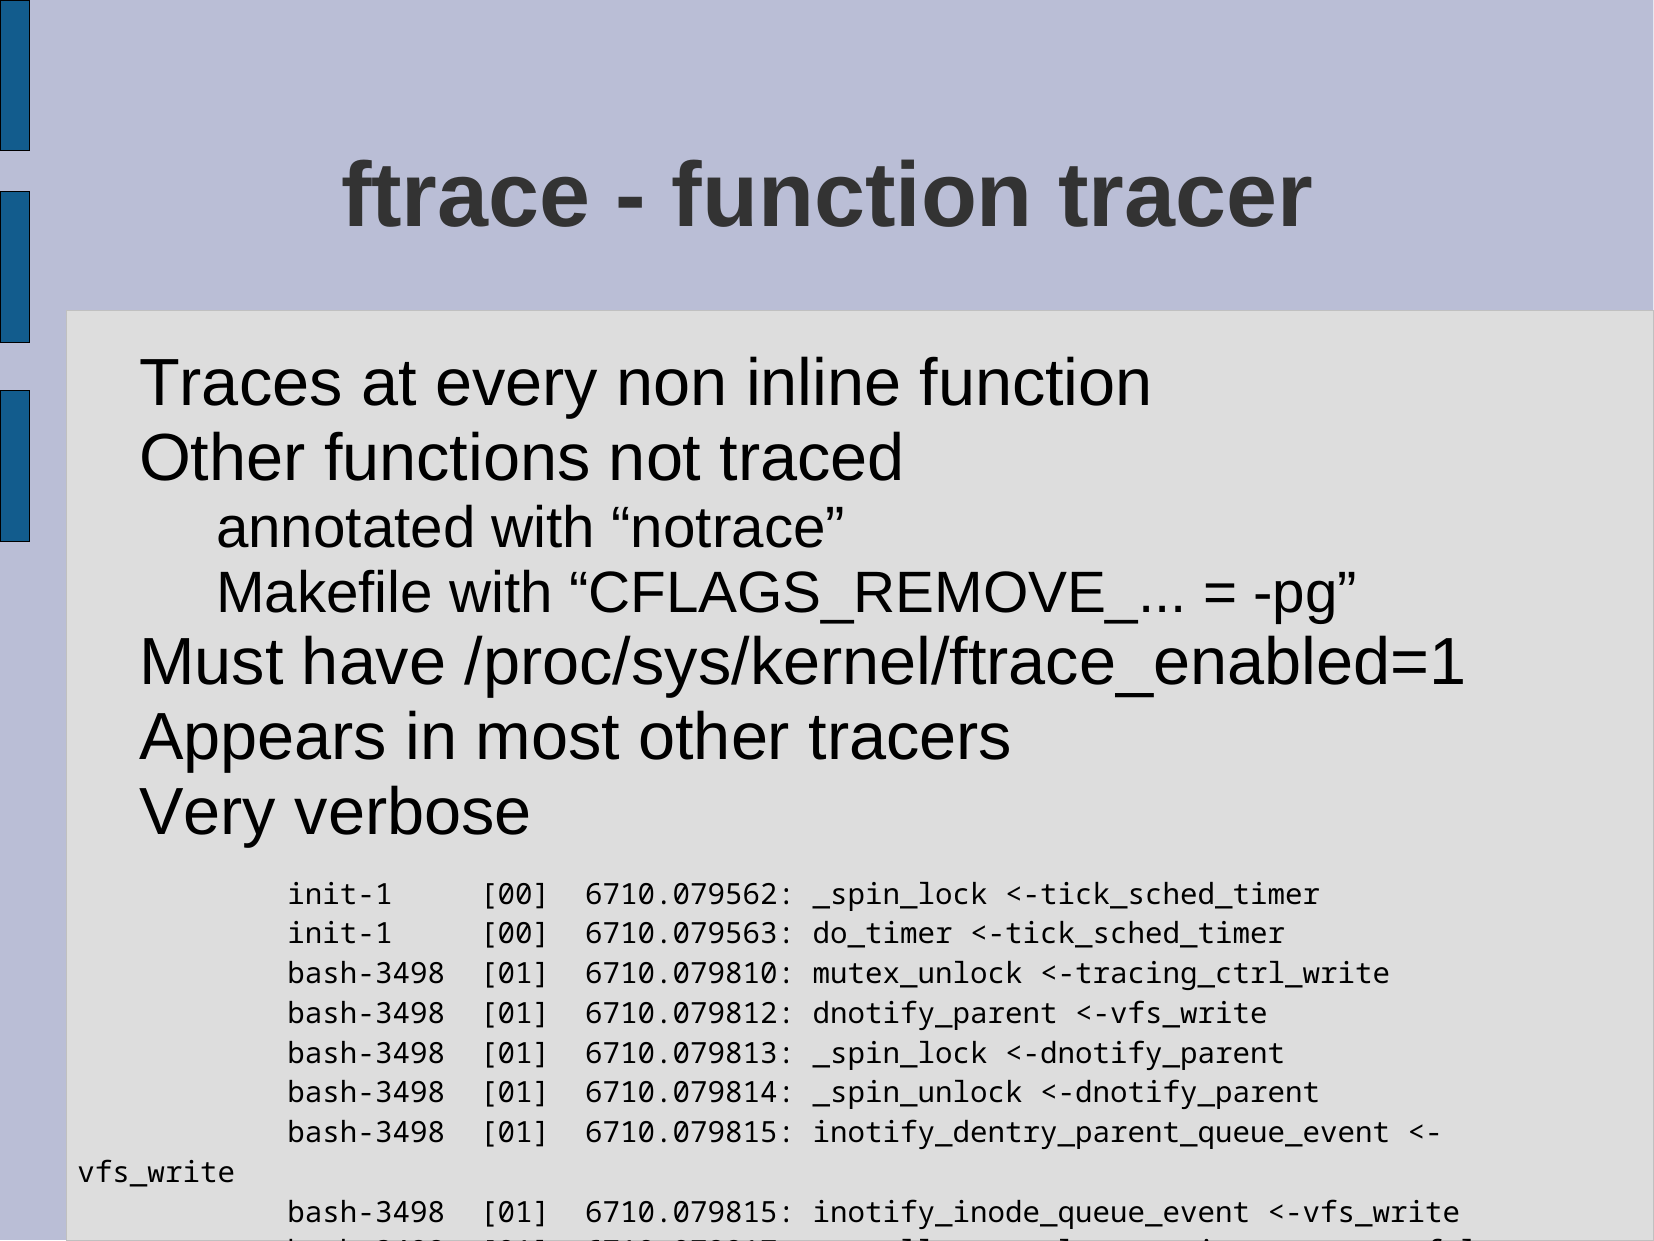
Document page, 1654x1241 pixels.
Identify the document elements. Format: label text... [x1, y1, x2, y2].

list Traces at every non inline function Other functions not traced annotated with “notrace” Makefile with “CFLAGS_REMOVE_... = -pg” Must have /proc/sys/kernel/ftrace_enabled=1 Appears in most other tracers Very verbose [121, 344, 1534, 865]
text_box init-1 [00] 6710.079562: _spin_lock <-tick_sched_timer init-1 [00] 6710.079563: do_timer <-tick_sched_timer bash-3498 [01] 6710.079810: mutex_unlock <-tracing_ctrl_write bash-3498 [01] 6710.079812: dnotify_parent <-vfs_write bash-3498 [01] 6710.079813: _spin_lock <-dnotify_parent bash-3498 [01] 6710.079814: _spin_unlock <-dnotify_parent bash-3498 [01] 6710.079815: inotify_dentry_parent_queue_event <-vfs_write bash-3498 [01] 6710.079815: inotify_inode_queue_event <-vfs_write bash-3498 [01] 6710.079817: syscall_trace_leave <-int_very_careful [62, 865, 1613, 1201]
title ftrace - function tracer [121, 98, 1534, 291]
